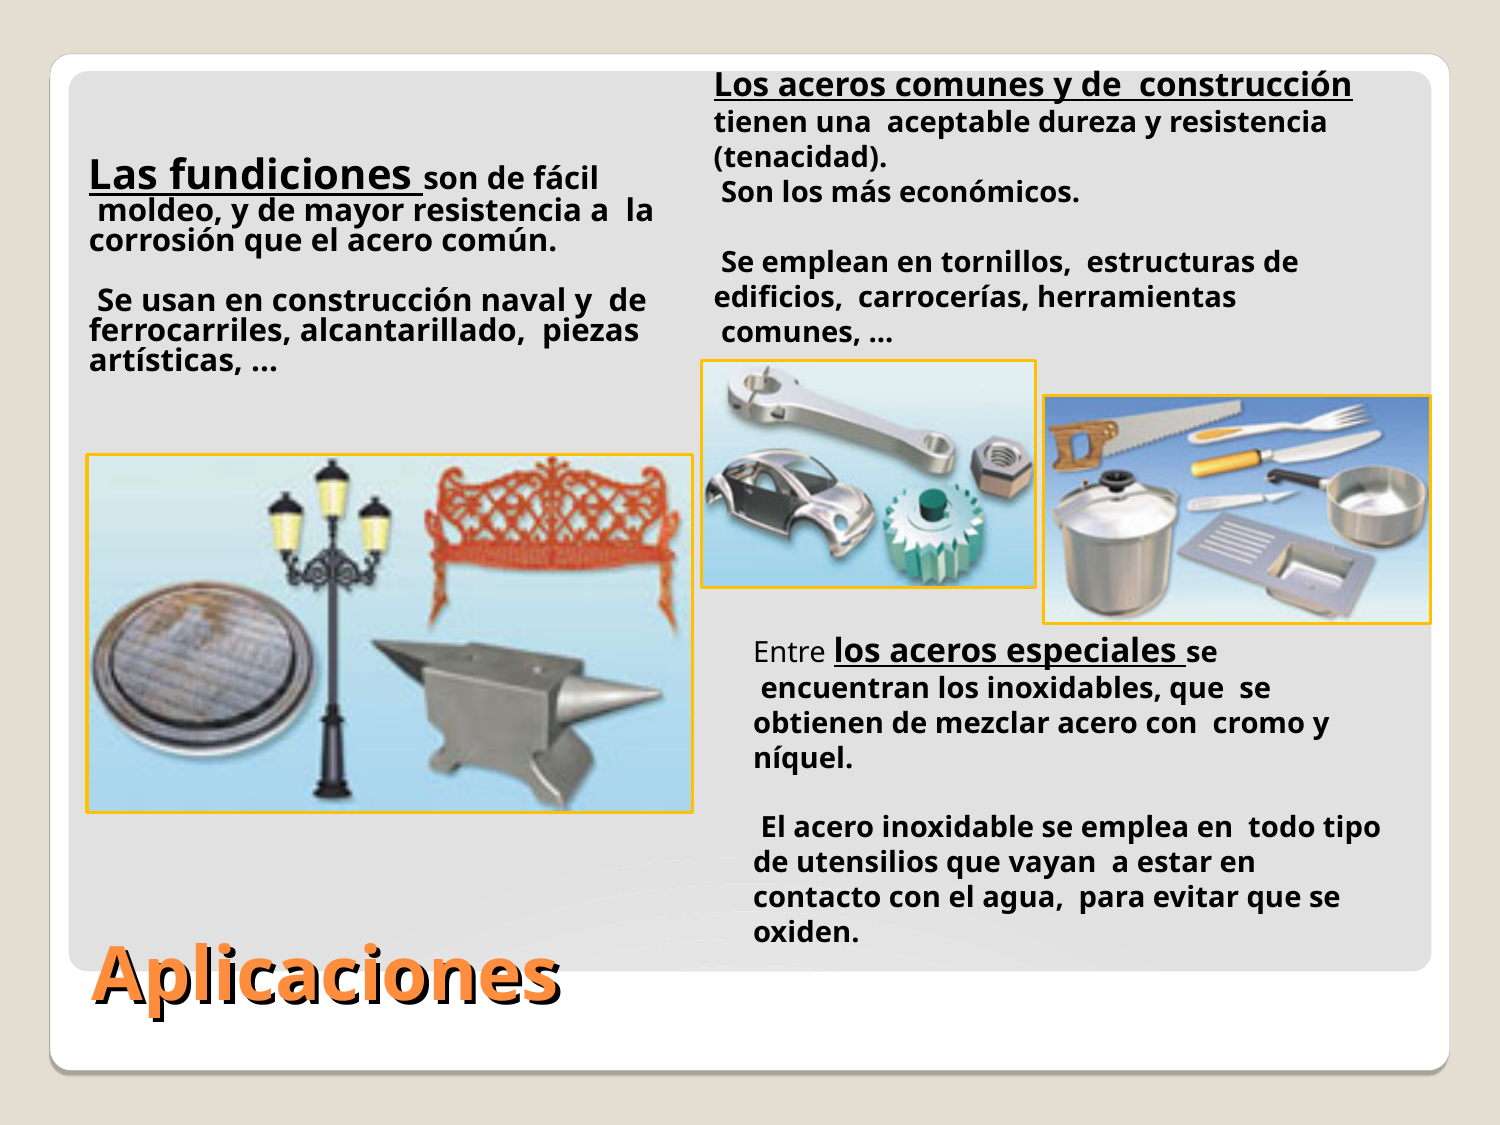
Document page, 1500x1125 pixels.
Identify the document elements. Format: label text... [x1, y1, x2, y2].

text_box Entre los aceros especiales se encuentran los inoxidables, que se obtienen de mezclar acero con cromo y níquel. El acero inoxidable se emplea en todo tipo de utensilios que vayan a estar en contacto con el agua, para evitar que se oxiden. [738, 621, 1400, 960]
title Aplicaciones [76, 905, 1420, 1024]
picture [702, 361, 1034, 587]
list Los aceros comunes y de construcción tienen una aceptable dureza y resistencia (tenacidad). Son los más económicos. Se emplean en tornillos, estructuras de edificios, carrocerías, herramientas comunes, ... [690, 42, 1436, 362]
picture [1045, 397, 1429, 622]
picture [88, 456, 691, 811]
list Las fundiciones son de fácil moldeo, y de mayor resistencia a la corrosión que el acero común. Se usan en construcción naval y de ferrocarriles, alcantarillado, piezas artísticas, ... [64, 95, 680, 433]
